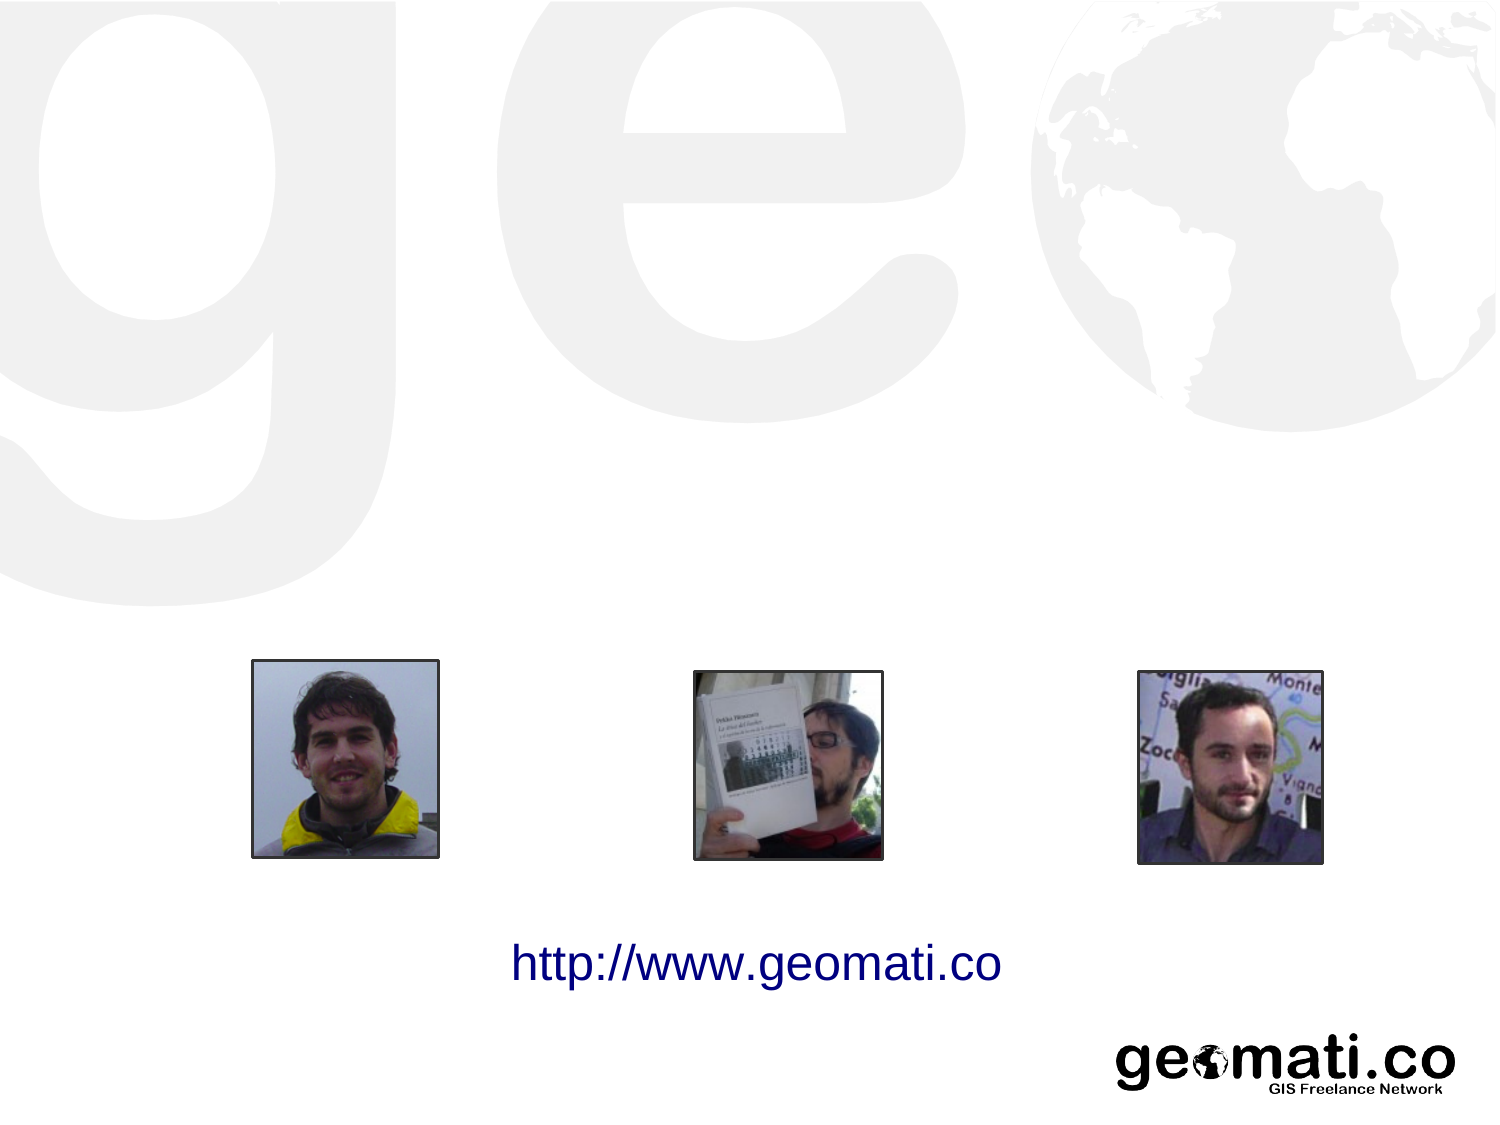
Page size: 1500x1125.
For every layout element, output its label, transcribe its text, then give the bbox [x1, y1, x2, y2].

picture [695, 673, 881, 859]
picture [253, 662, 438, 857]
text_box http://www.geomati.co [496, 923, 1039, 999]
picture [1139, 673, 1321, 863]
picture [1116, 1033, 1455, 1094]
